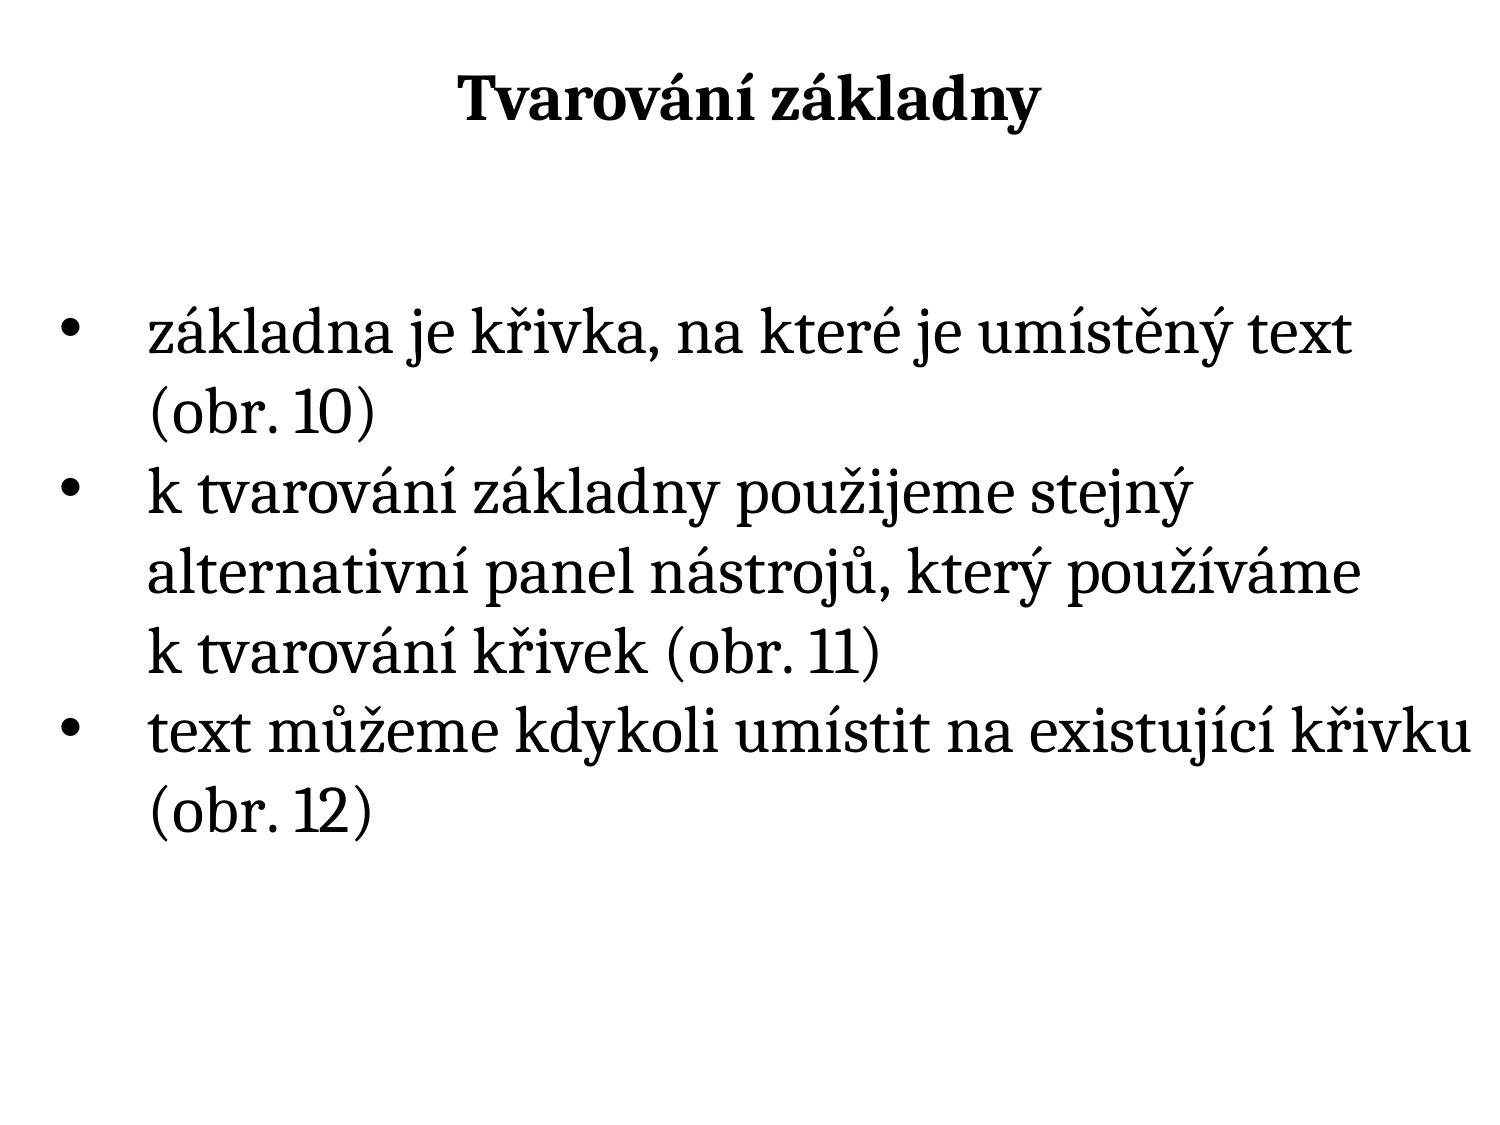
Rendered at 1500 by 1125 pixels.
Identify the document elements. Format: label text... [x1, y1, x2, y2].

text_box základna je křivka, na které je umístěný text (obr. 10) k tvarování základny použijeme stejný alternativní panel nástrojů, který používáme k tvarování křivek (obr. 11) text můžeme kdykoli umístit na existující křivku (obr. 12) [0, 278, 1500, 855]
title Tvarování základny [0, 0, 1500, 188]
